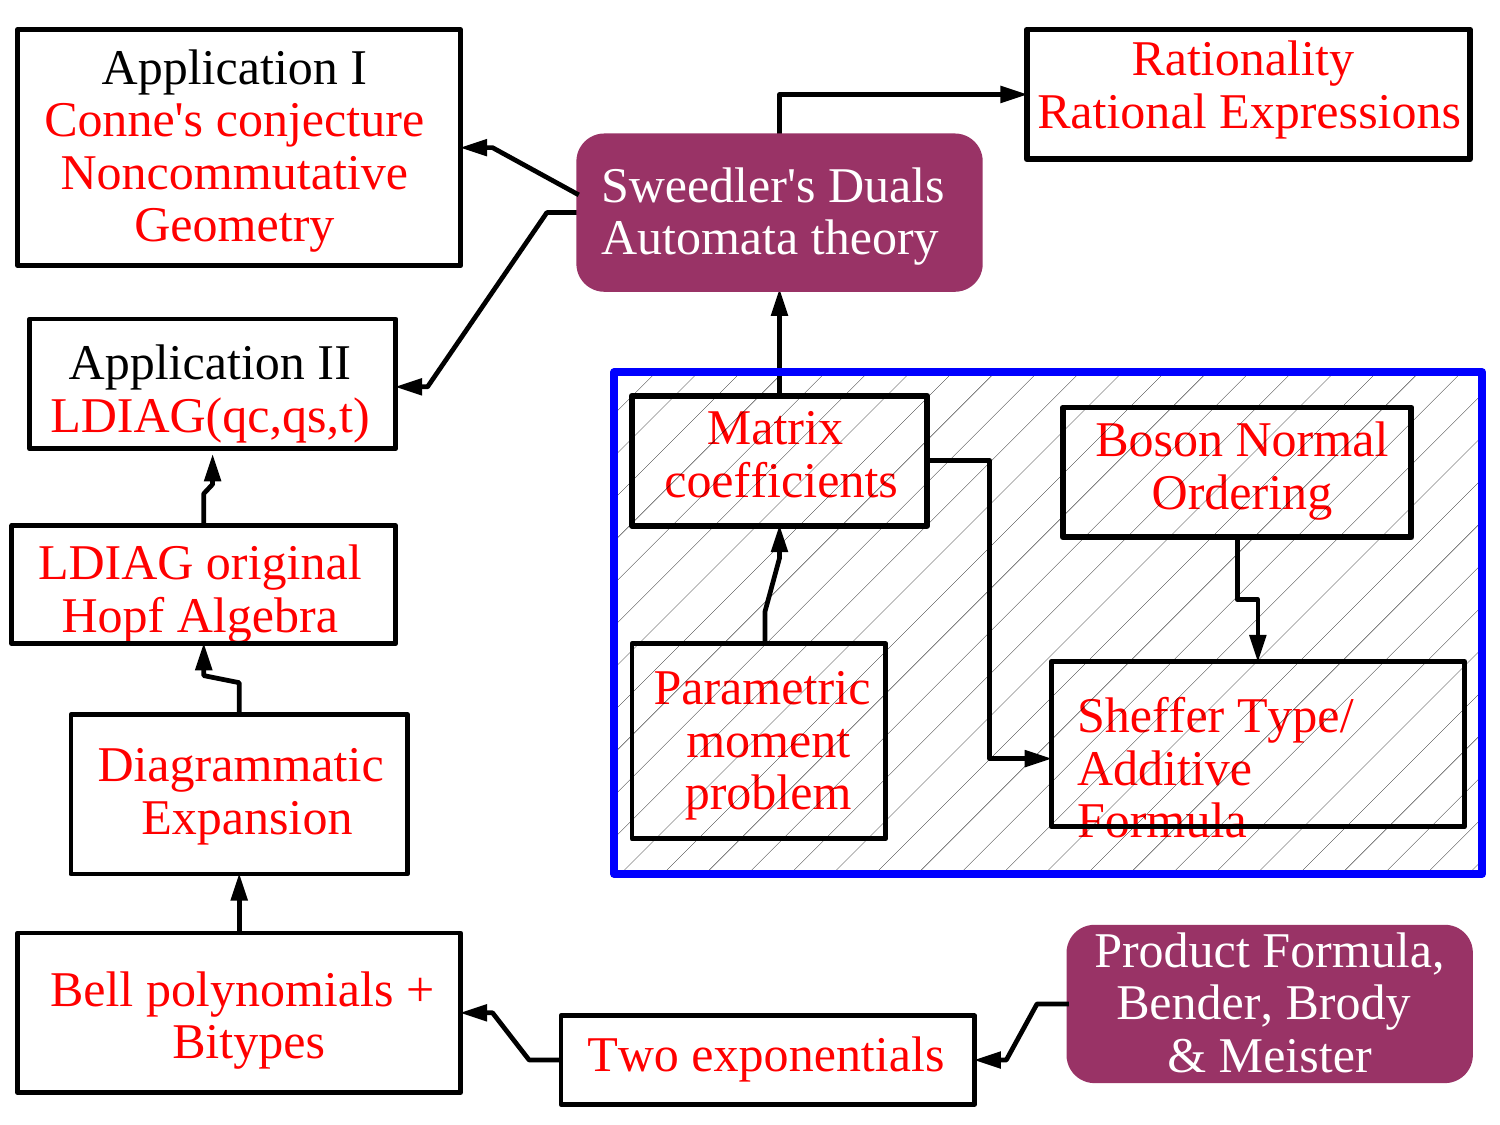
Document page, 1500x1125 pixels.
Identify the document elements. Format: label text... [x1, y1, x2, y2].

text_box LDIAG original Hopf Algebra [23, 646, 202, 656]
text_box Sweedler's Duals Automata theory [578, 135, 981, 290]
text_box Diagrammatic Expansion [82, 732, 405, 857]
text_box Rationality Rational Expressions [1030, 32, 1467, 152]
text_box [614, 372, 1483, 875]
text_box Application I Conne's conjecture Noncommutative Geometry [29, 34, 440, 263]
text_box LDIAG original Hopf Algebra [23, 530, 393, 641]
text_box Product Formula, Bender, Brody & Meister [1068, 927, 1471, 1081]
text_box Bell polynomials + Bitypes [35, 956, 462, 1082]
text_box Rationality Rational Expressions [1022, 26, 1477, 152]
text_box LDIAG original Hopf Algebra [205, 646, 396, 656]
text_box Two exponentials [572, 1021, 960, 1093]
text_box Application II LDIAG(qc,qs,t) [35, 451, 391, 455]
text_box Application II LDIAG(qc,qs,t) [35, 330, 391, 446]
